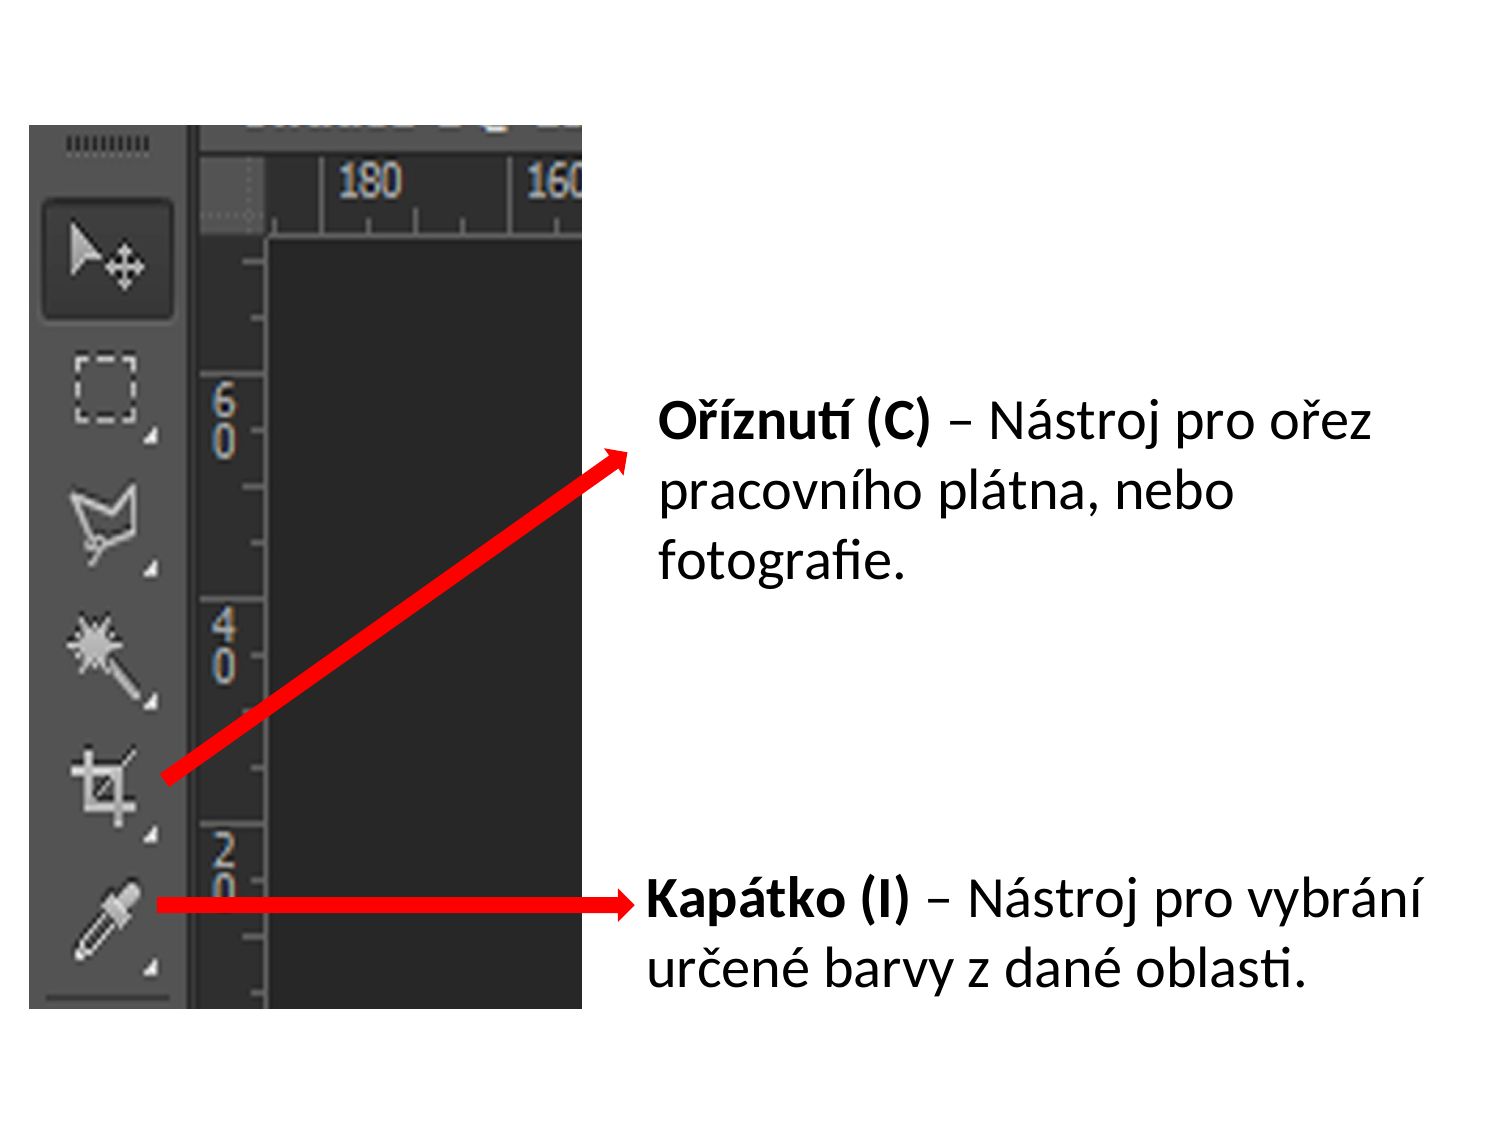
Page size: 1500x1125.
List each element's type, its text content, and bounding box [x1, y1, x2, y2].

picture [29, 125, 582, 1009]
text_box Oříznutí (C) – Nástroj pro ořez pracovního plátna, nebo fotografie. [643, 373, 1459, 599]
text_box Kapátko (I) – Nástroj pro vybrání určené barvy z dané oblasti. [631, 851, 1477, 1007]
text_box [159, 893, 632, 917]
text_box [162, 451, 626, 785]
